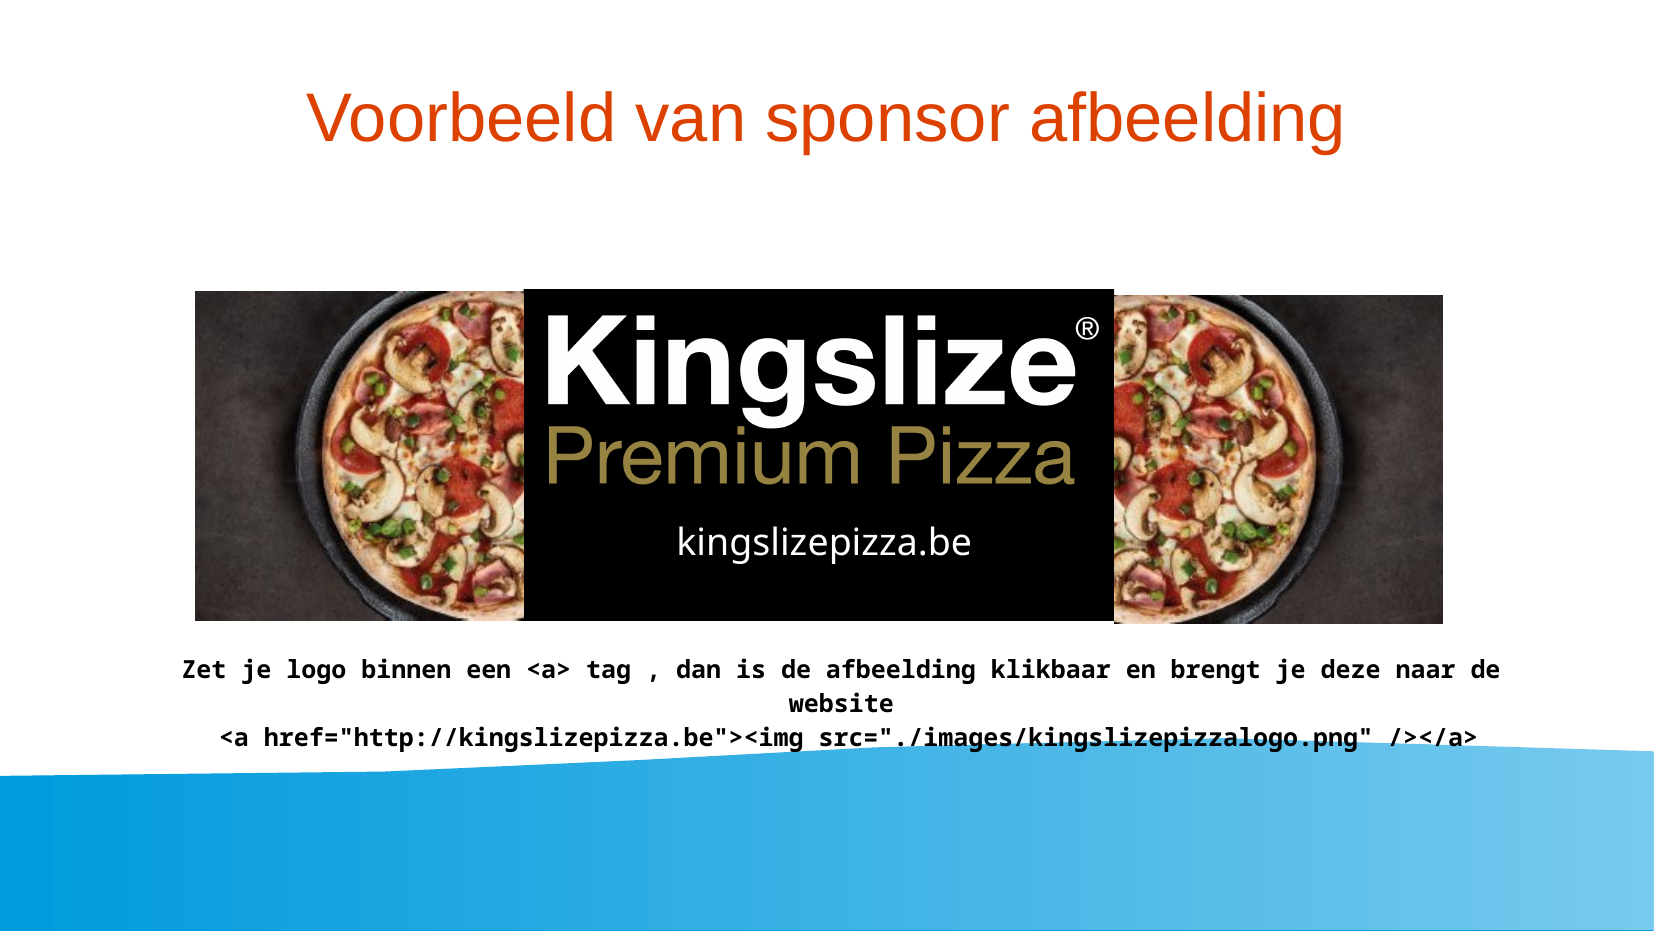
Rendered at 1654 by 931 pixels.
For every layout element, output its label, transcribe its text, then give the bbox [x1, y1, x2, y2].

text_box kingslizepizza.be [590, 507, 1059, 574]
text_box Zet je logo binnen een <a> tag , dan is de afbeelding klikbaar en brengt je deze naar de website <a href="http://kingslizepizza.be"><img src="./images/kingslizepizzalogo.png" /></a> [147, 644, 1536, 745]
title Voorbeeld van sponsor afbeelding [88, 29, 1565, 207]
picture [195, 289, 1443, 624]
